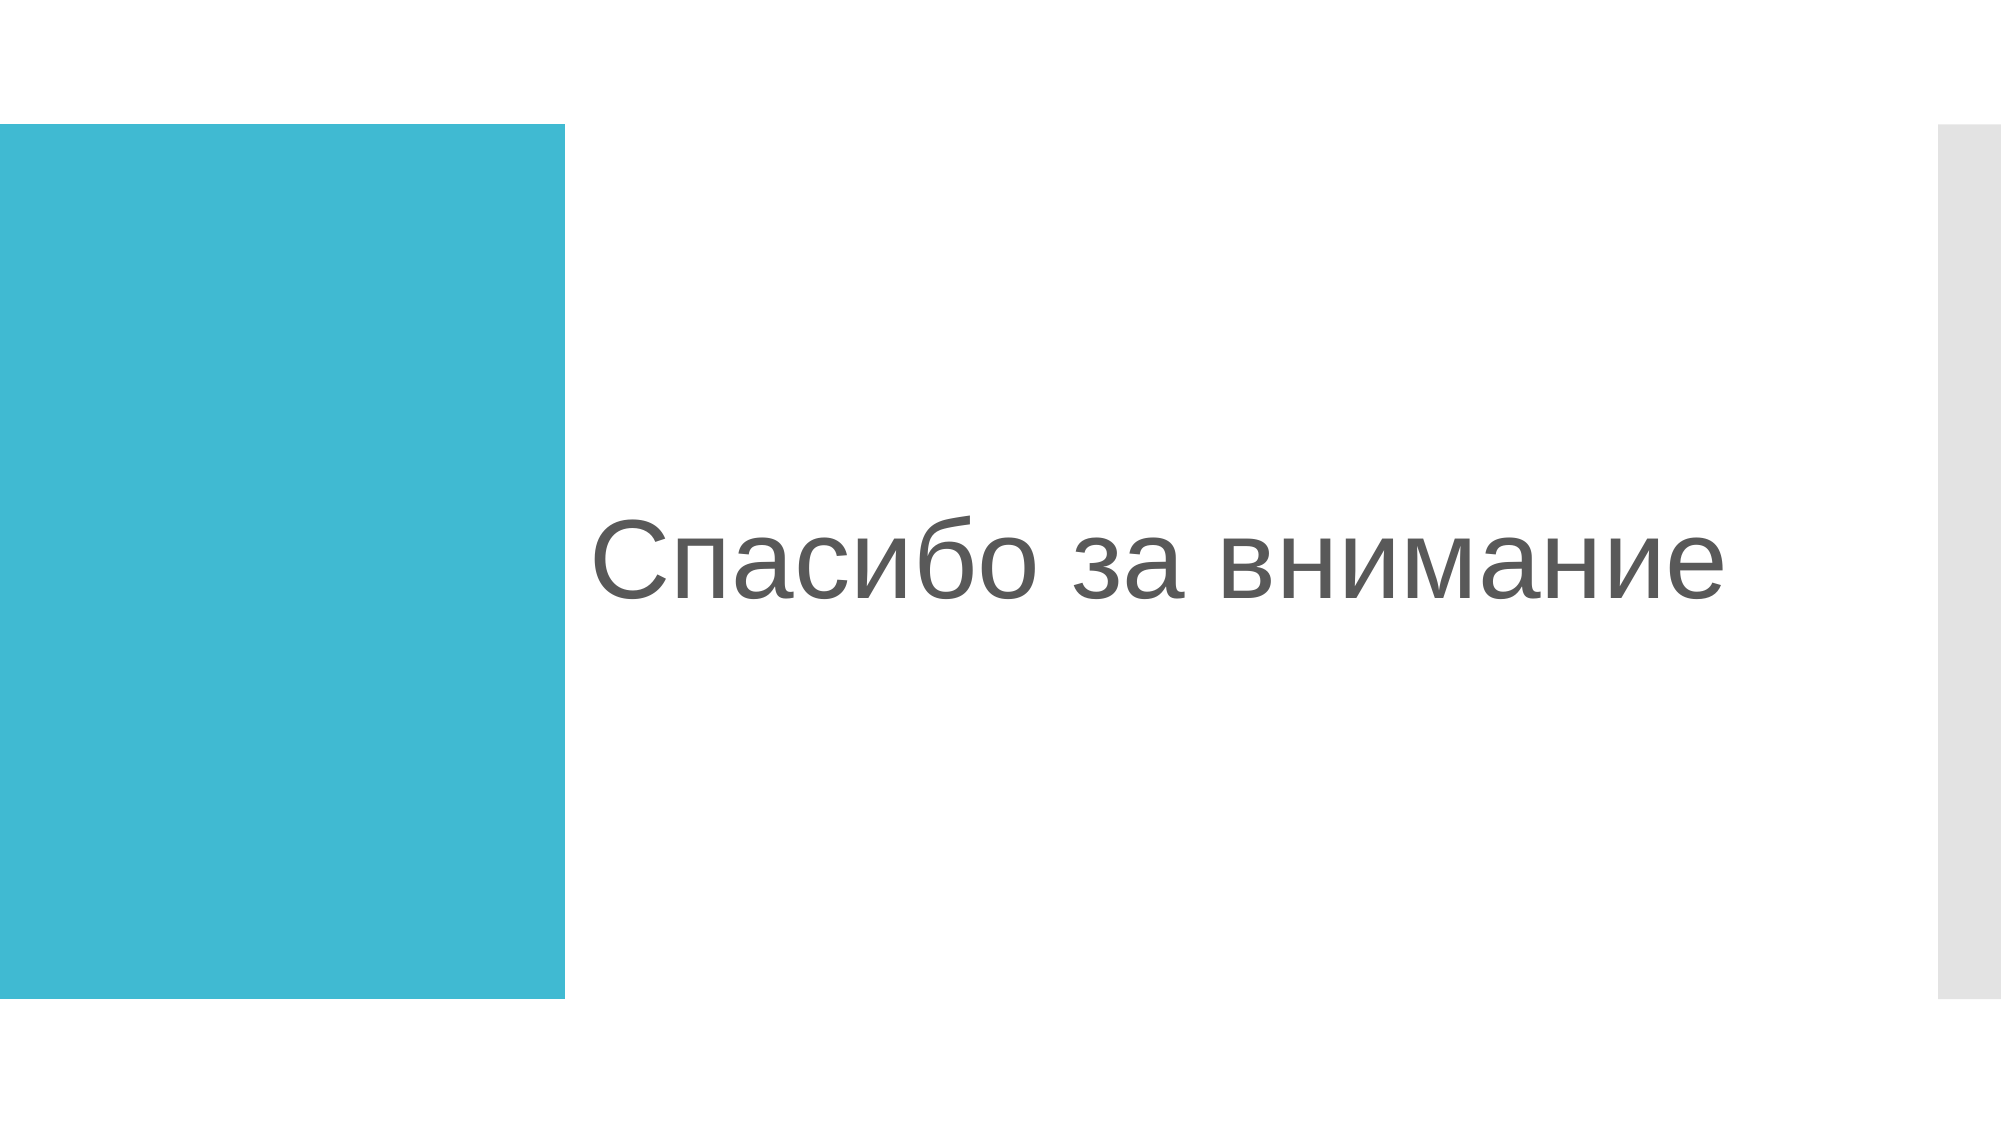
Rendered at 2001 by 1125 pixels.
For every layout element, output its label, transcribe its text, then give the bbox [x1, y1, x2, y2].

list Спасибо за внимание [483, 141, 1835, 982]
